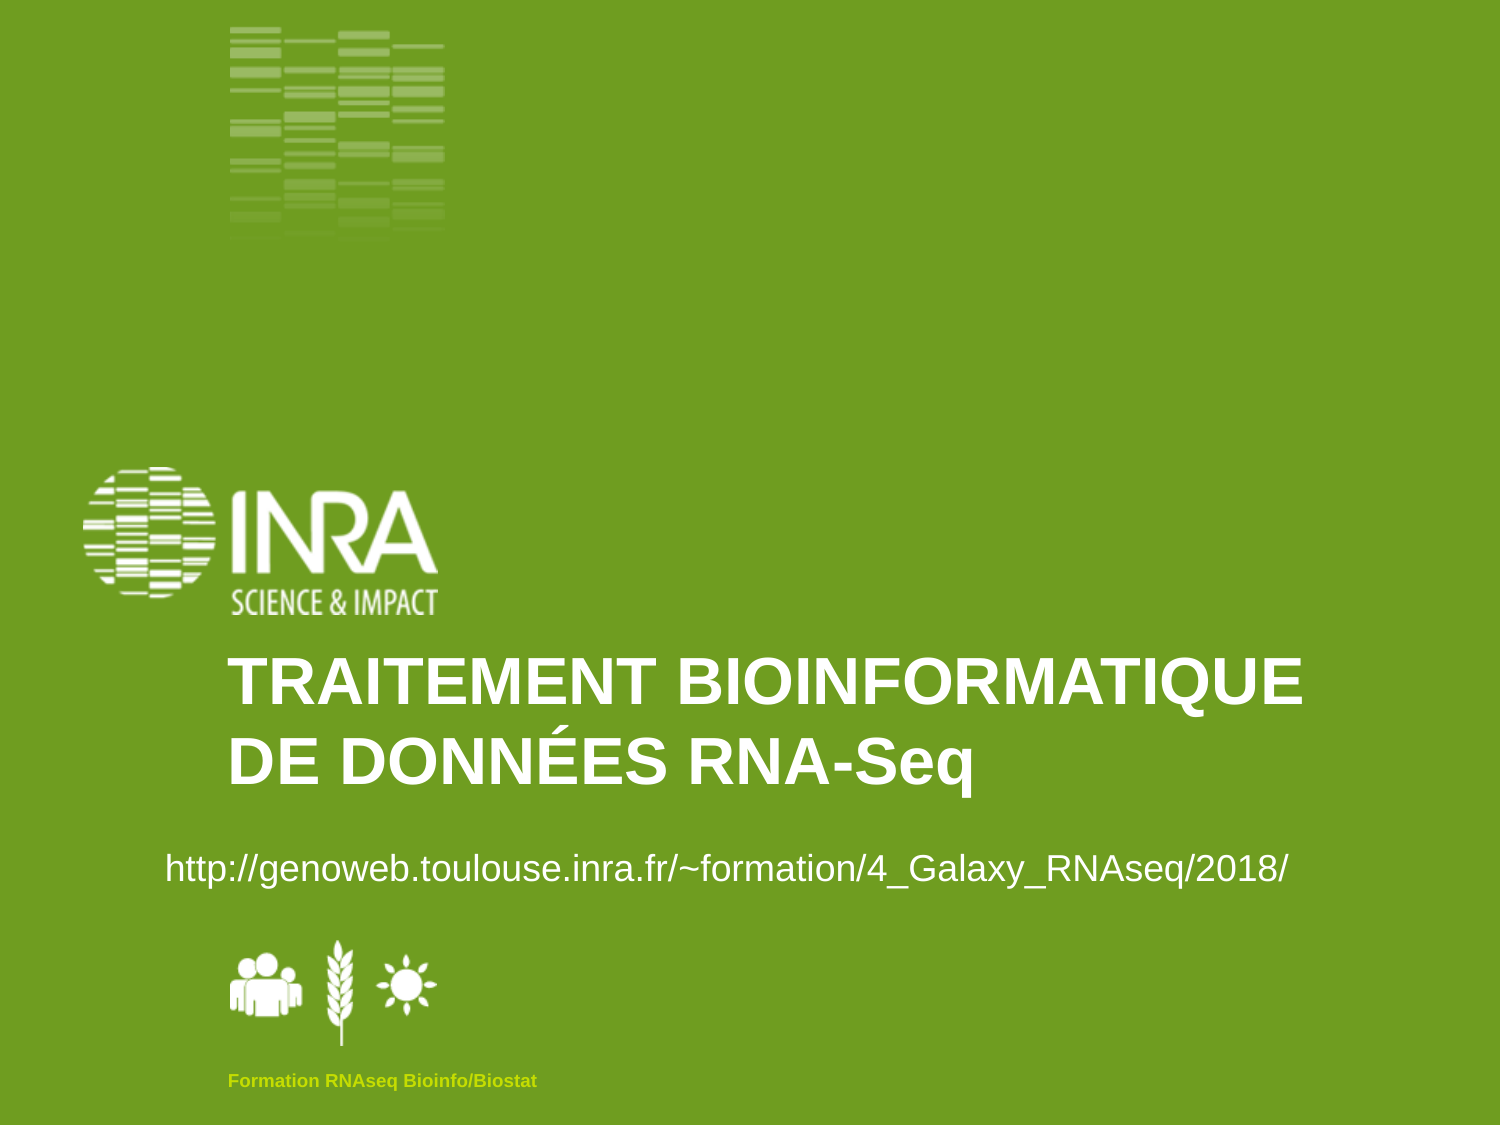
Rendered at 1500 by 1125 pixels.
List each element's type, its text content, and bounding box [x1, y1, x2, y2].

picture [230, 7, 445, 348]
text_box http://genoweb.toulouse.inra.fr/~formation/4_Galaxy_RNAseq/2018/ [150, 840, 1366, 939]
text_box TRAITEMENT BIOINFORMATIQUE DE DONNÉES RNA-Seq [213, 630, 1393, 807]
picture [83, 467, 438, 615]
picture [230, 940, 437, 1046]
